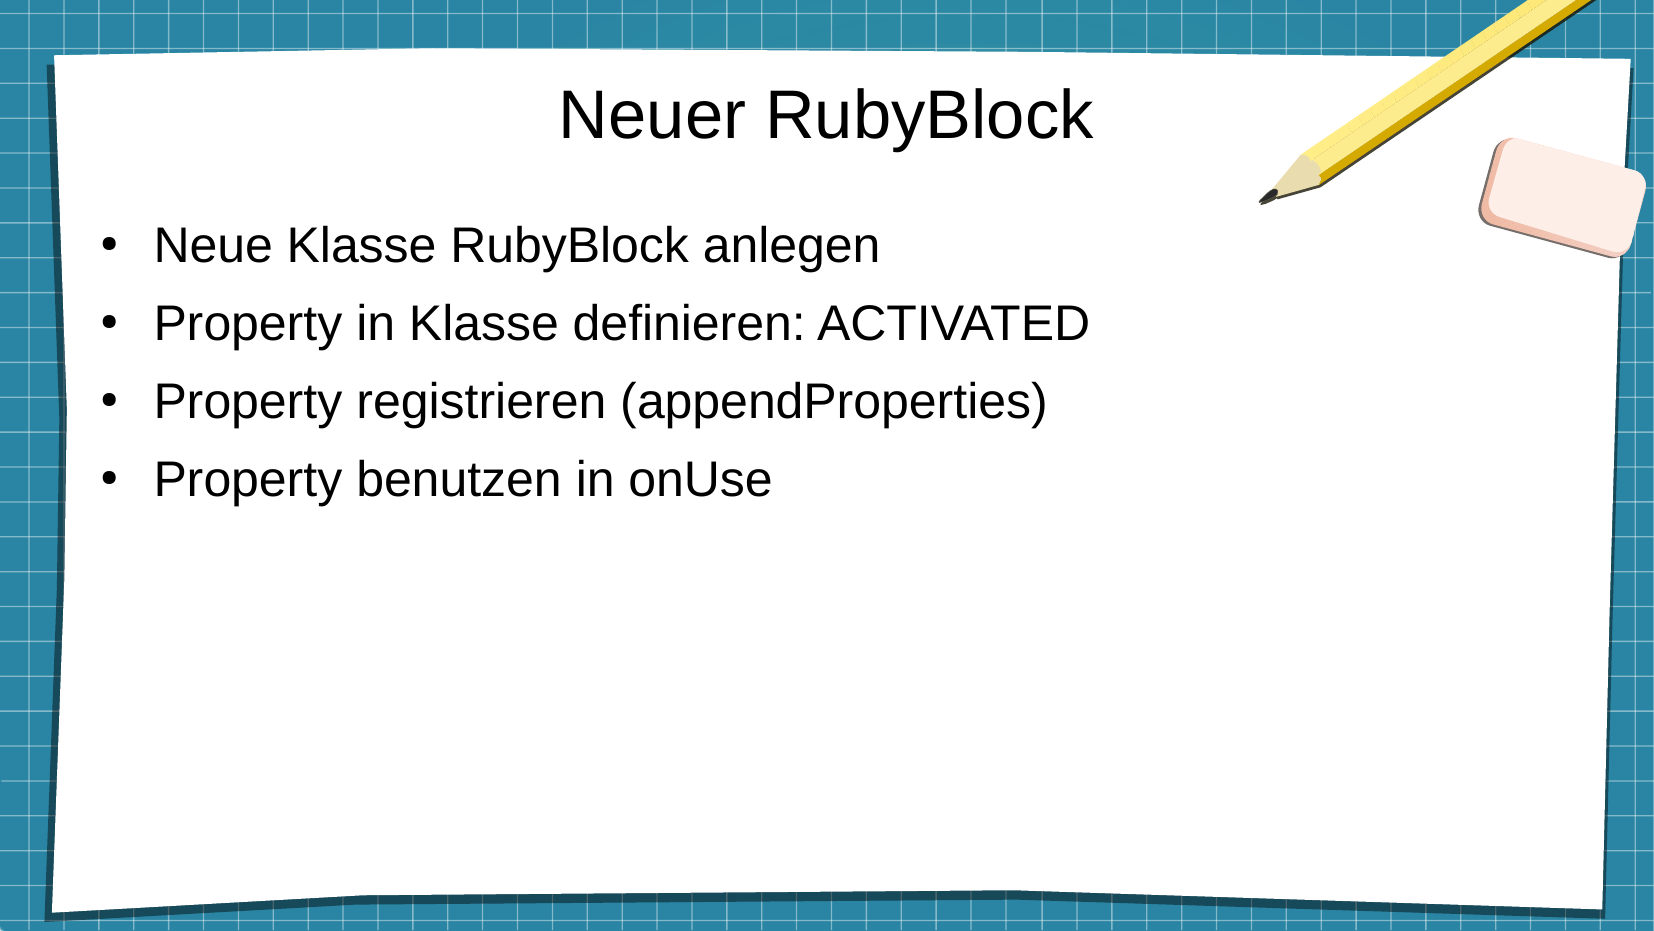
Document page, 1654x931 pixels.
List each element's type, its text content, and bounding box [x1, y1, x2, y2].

list Neue Klasse RubyBlock anlegen Property in Klasse definieren: ACTIVATED Property registrieren (appendProperties) Property benutzen in onUse [82, 217, 1571, 739]
title Neuer RubyBlock [82, 37, 1571, 193]
